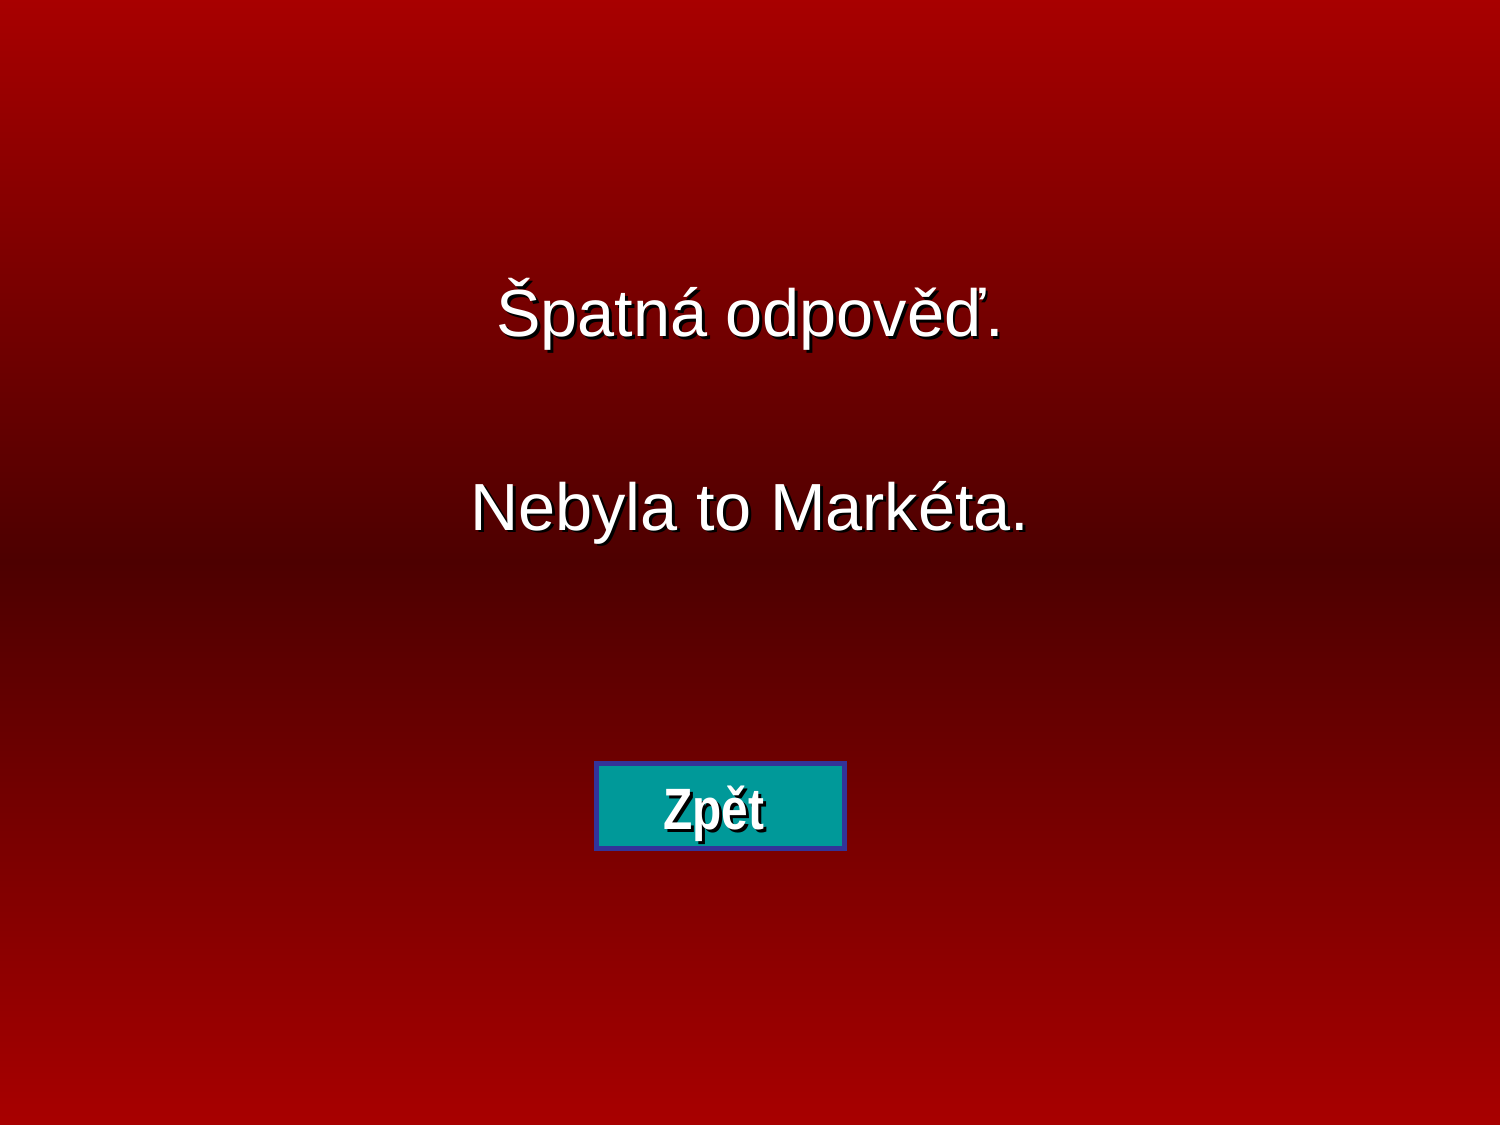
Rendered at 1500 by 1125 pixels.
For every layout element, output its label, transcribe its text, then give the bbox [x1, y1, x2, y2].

list Špatná odpověď. Nebyla to Markéta. [75, 262, 1426, 1006]
text_box Zpět [596, 763, 845, 849]
